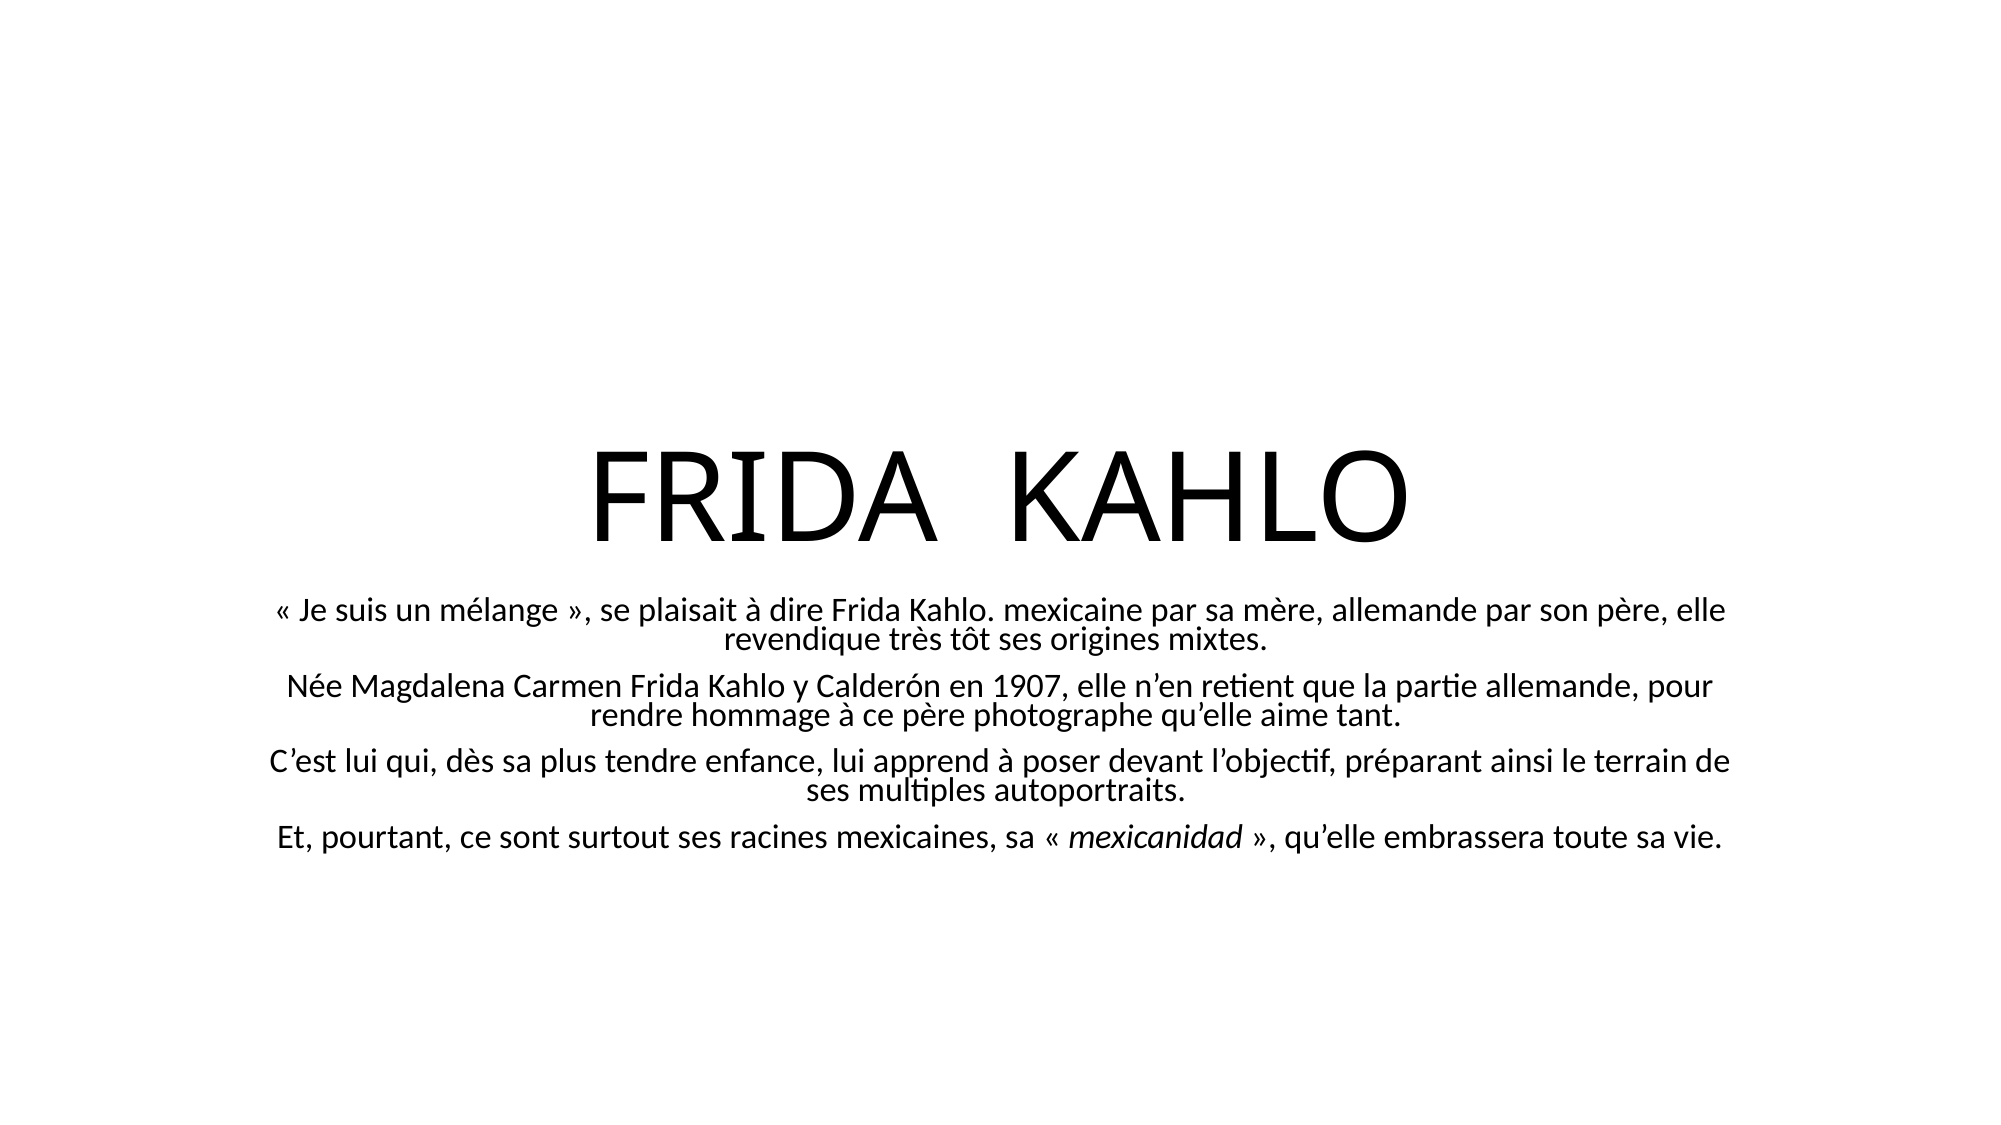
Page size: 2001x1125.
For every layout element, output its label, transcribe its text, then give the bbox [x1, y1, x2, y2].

title FRIDA KAHLO [249, 184, 1750, 576]
subtitle « Je suis un mélange », se plaisait à dire Frida Kahlo. mexicaine par sa mère, allemande par son père, elle revendique très tôt ses origines mixtes. Née Magdalena Carmen Frida Kahlo y Calderón en 1907, elle n’en retient que la partie allemande, pour rendre hommage à ce père photographe qu’elle aime tant. C’est lui qui, dès sa plus tendre enfance, lui apprend à poser devant l’objectif, préparant ainsi le terrain de ses multiples autoportraits. Et, pourtant, ce sont surtout ses racines mexicaines, sa « mexicanidad », qu’elle embrassera toute sa vie. [249, 590, 1750, 863]
